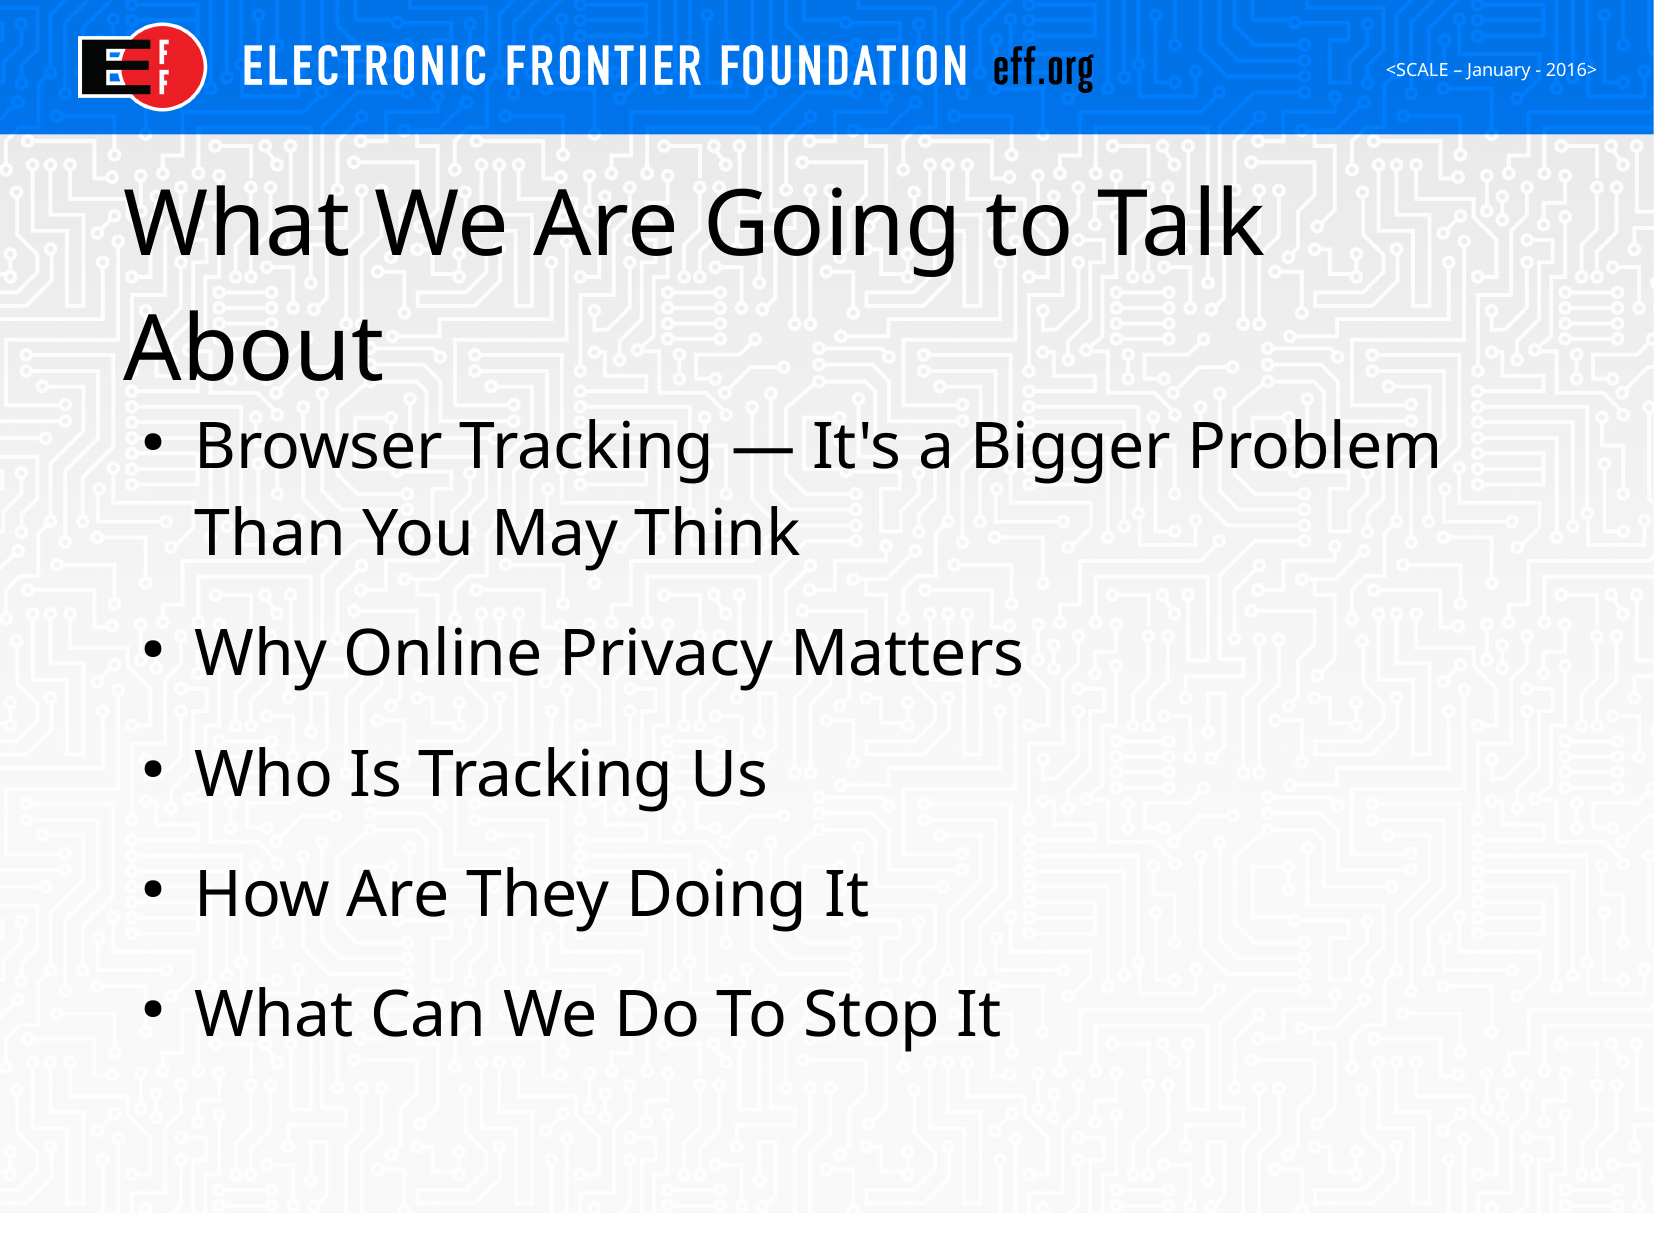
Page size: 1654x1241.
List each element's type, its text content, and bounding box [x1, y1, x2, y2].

title What We Are Going to Talk About [124, 179, 1530, 386]
list Browser Tracking — It's a Bigger Problem Than You May Think Why Online Privacy Matters Who Is Tracking Us How Are They Doing It What Can We Do To Stop It [124, 399, 1530, 1144]
picture [0, 0, 1654, 1213]
